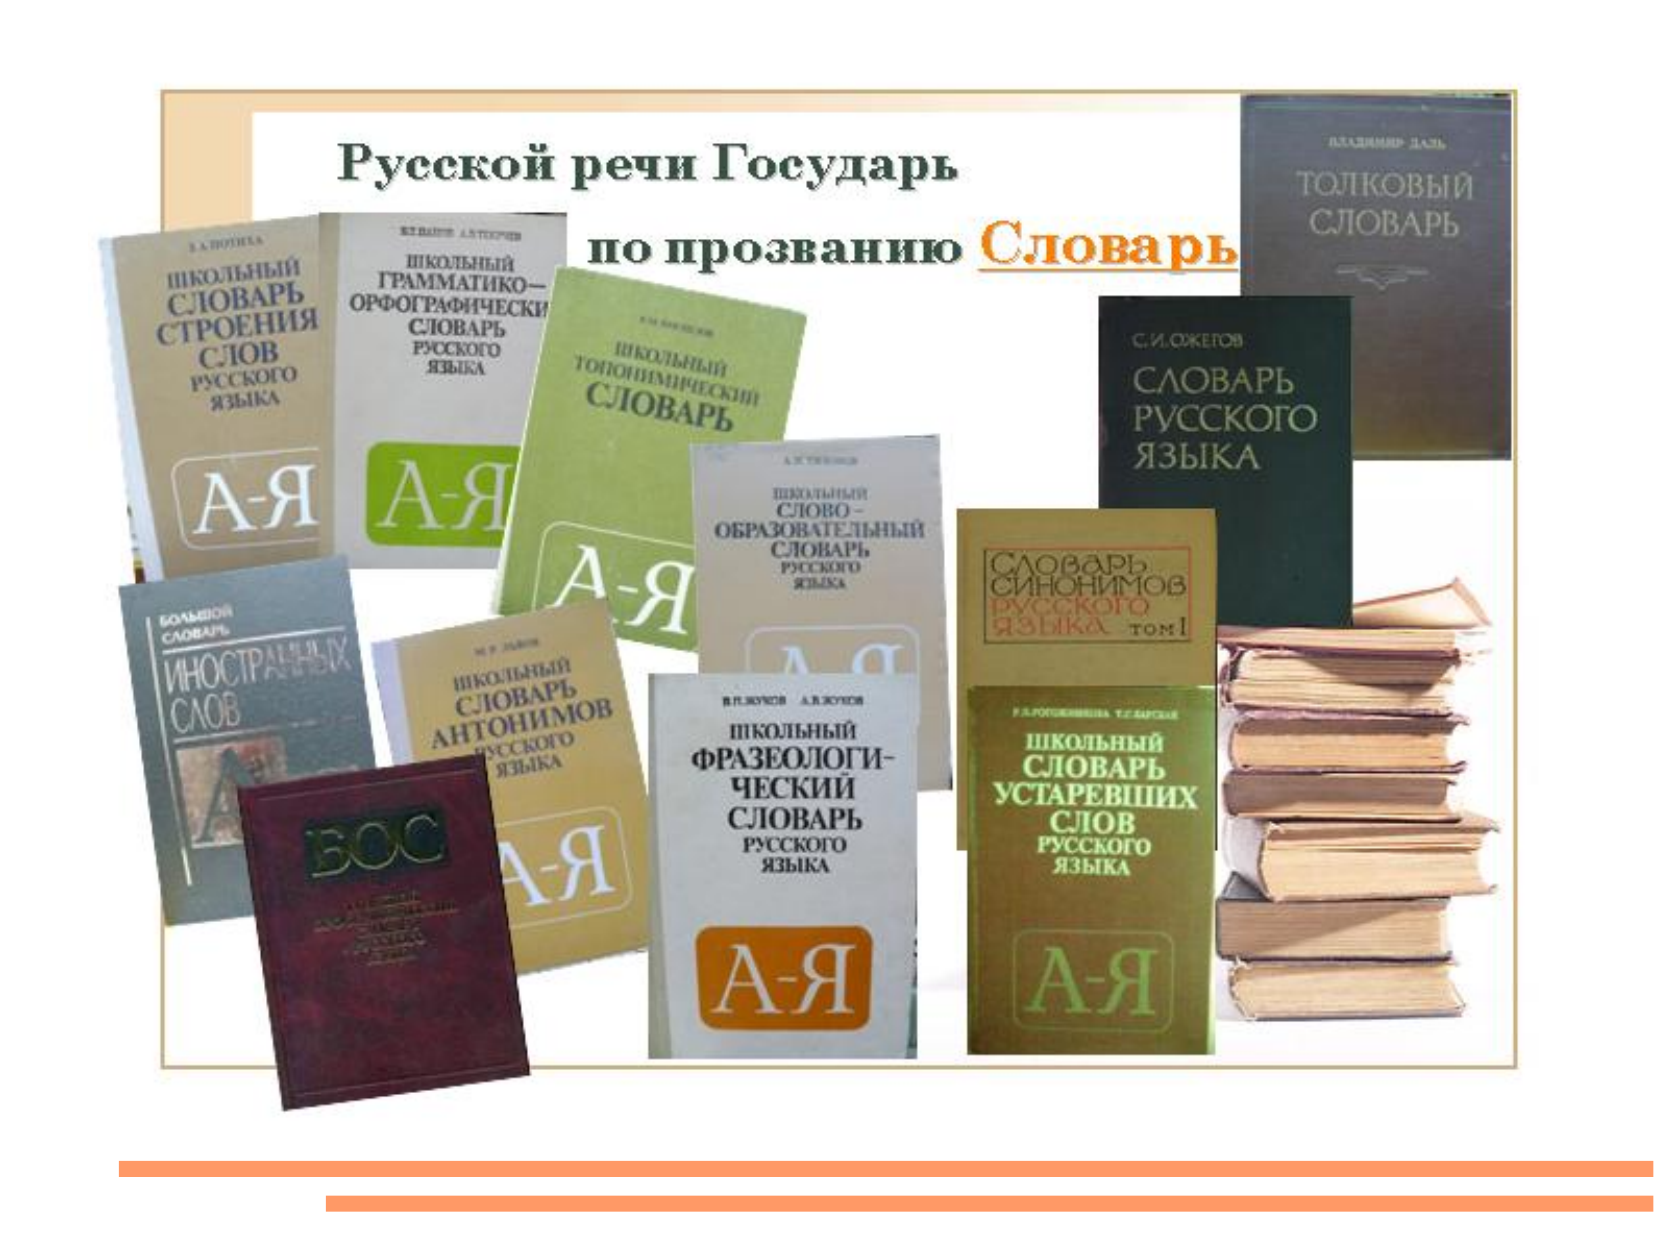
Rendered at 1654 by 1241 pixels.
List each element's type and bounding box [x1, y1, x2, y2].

picture [88, 17, 1589, 1143]
